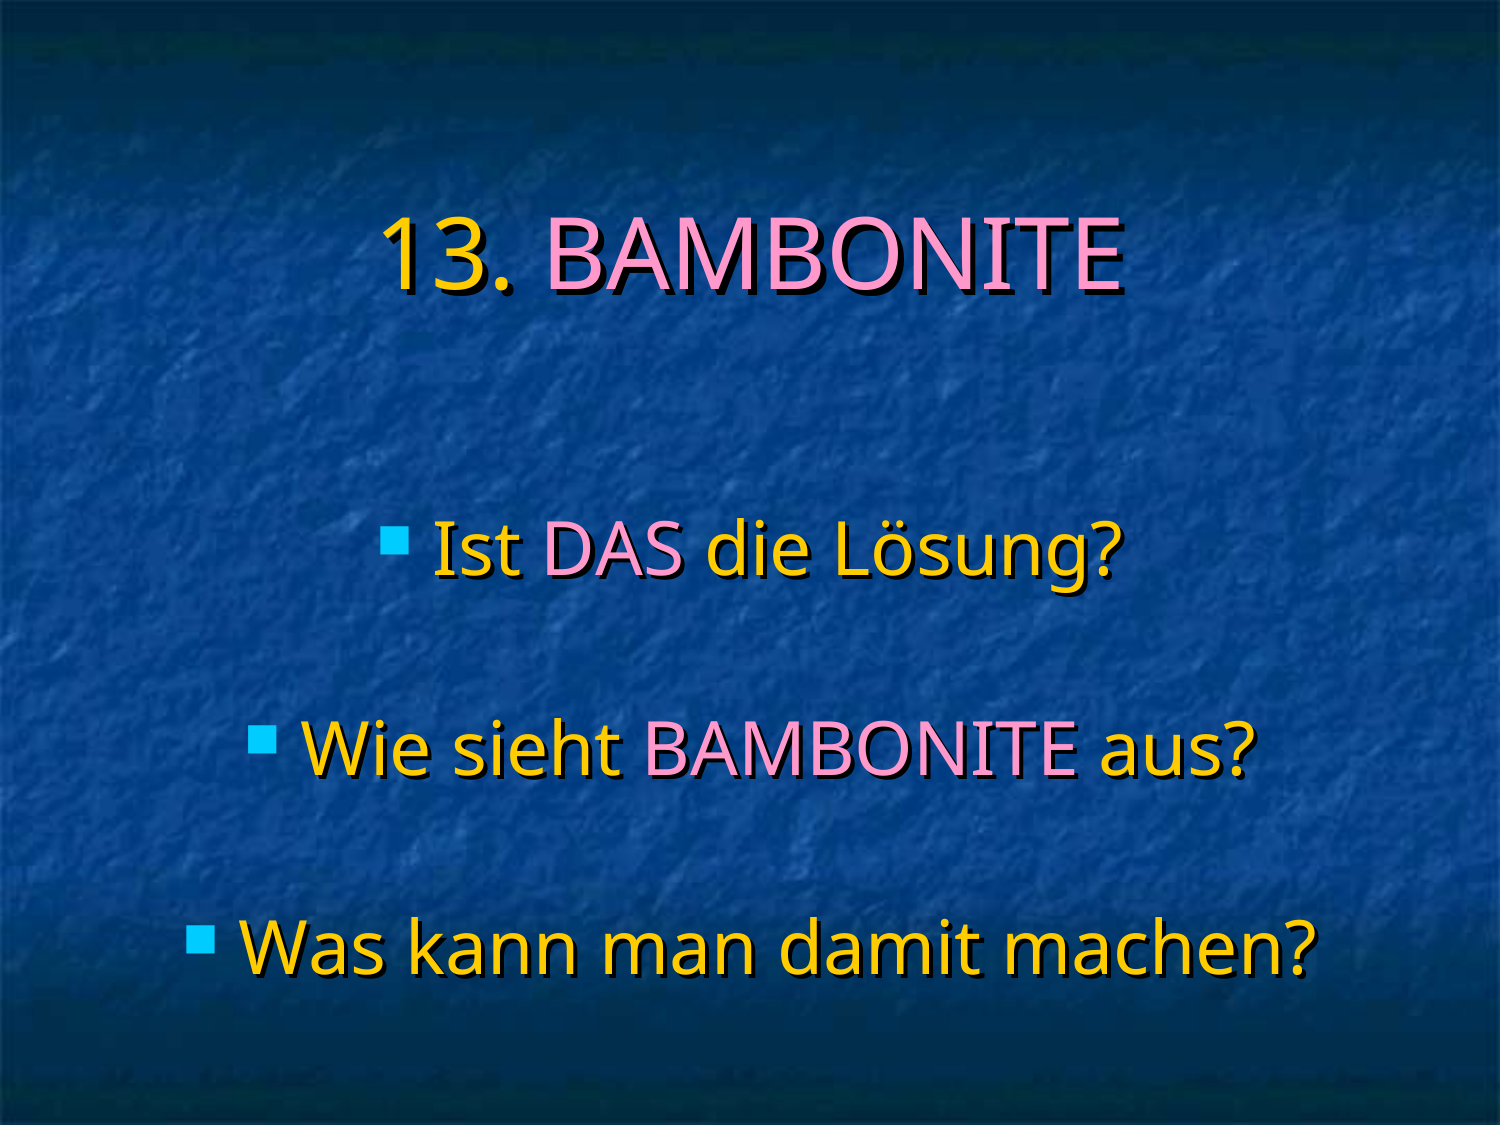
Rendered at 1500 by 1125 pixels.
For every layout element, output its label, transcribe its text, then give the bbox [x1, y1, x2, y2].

list Ist DAS die Lösung? Wie sieht BAMBONITE aus? Was kann man damit machen? [75, 503, 1426, 977]
picture [0, 0, 1500, 1125]
title 13. BAMBONITE [75, 137, 1426, 363]
